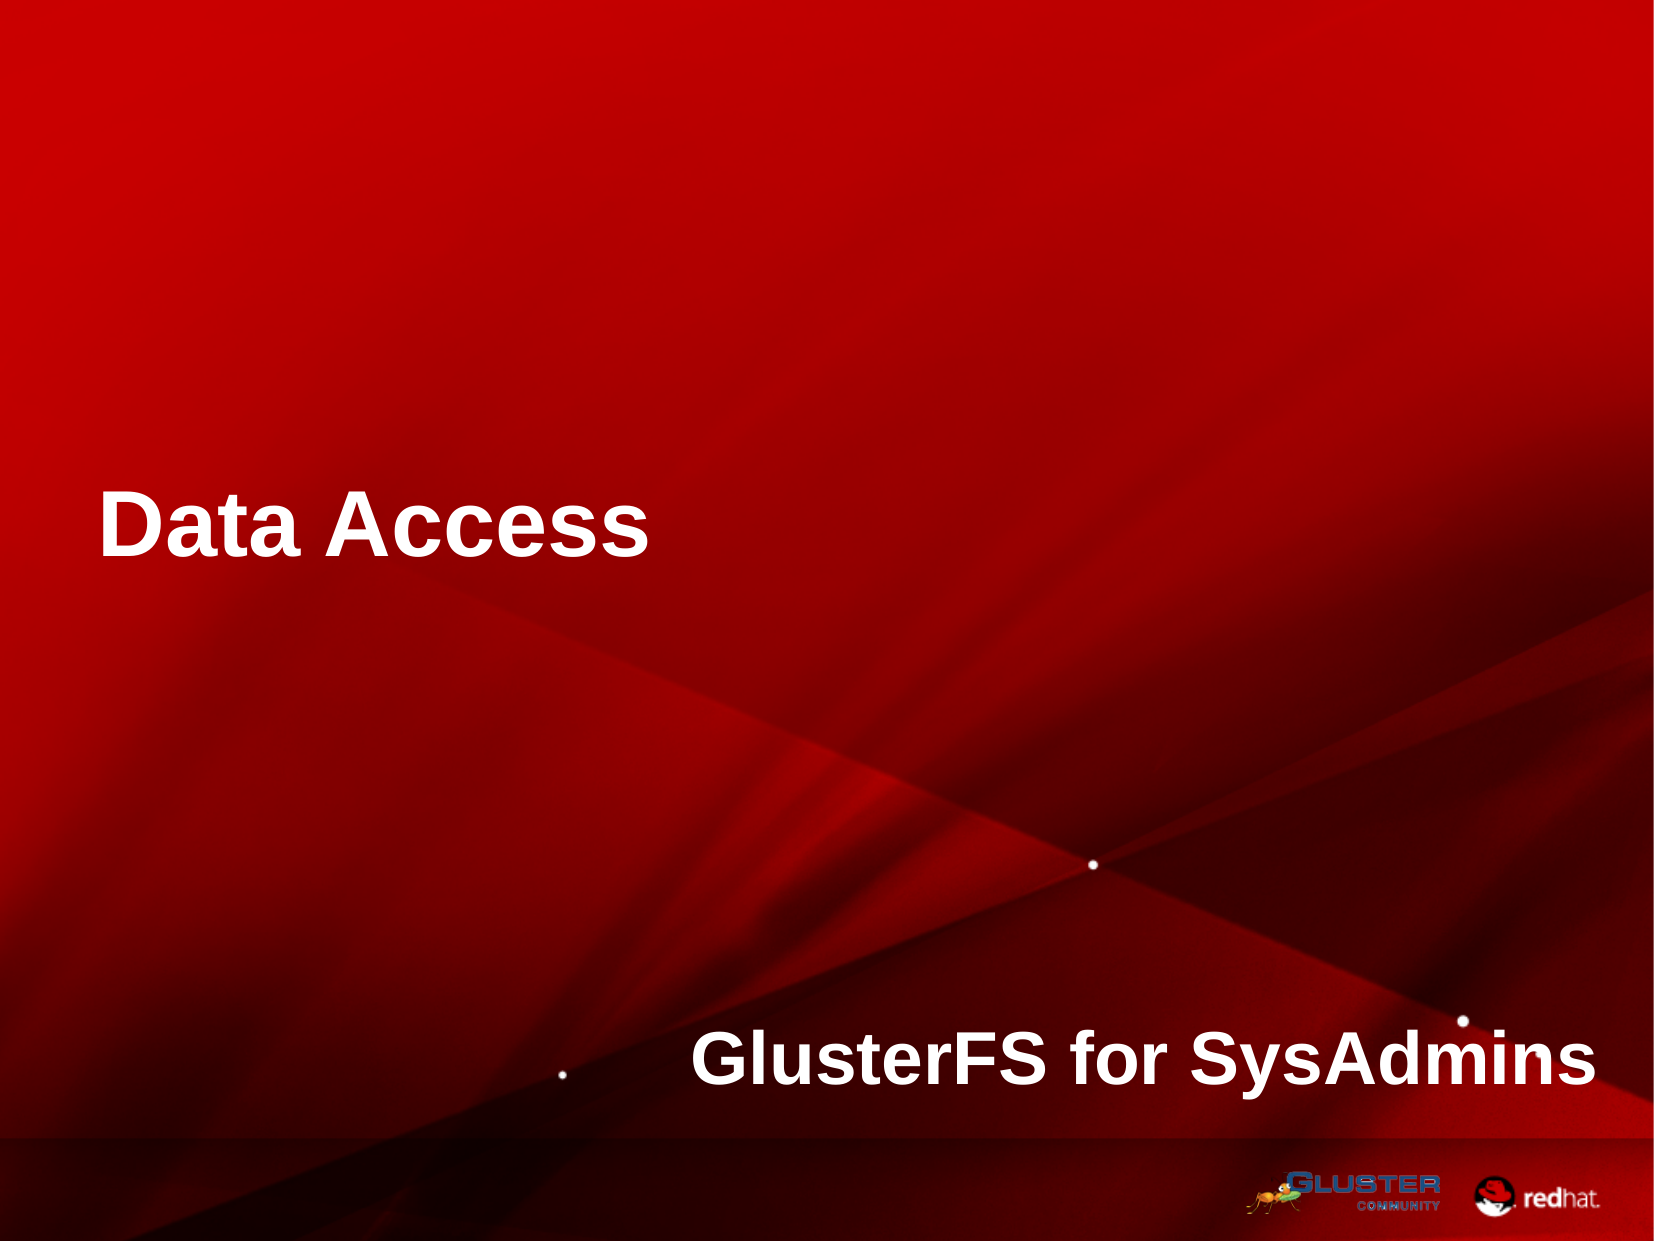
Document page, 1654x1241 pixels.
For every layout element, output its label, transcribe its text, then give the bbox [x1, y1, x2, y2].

title Data Access [97, 430, 1586, 618]
text_box GlusterFS for SysAdmins [675, 963, 1614, 1111]
picture [0, 0, 1654, 1241]
